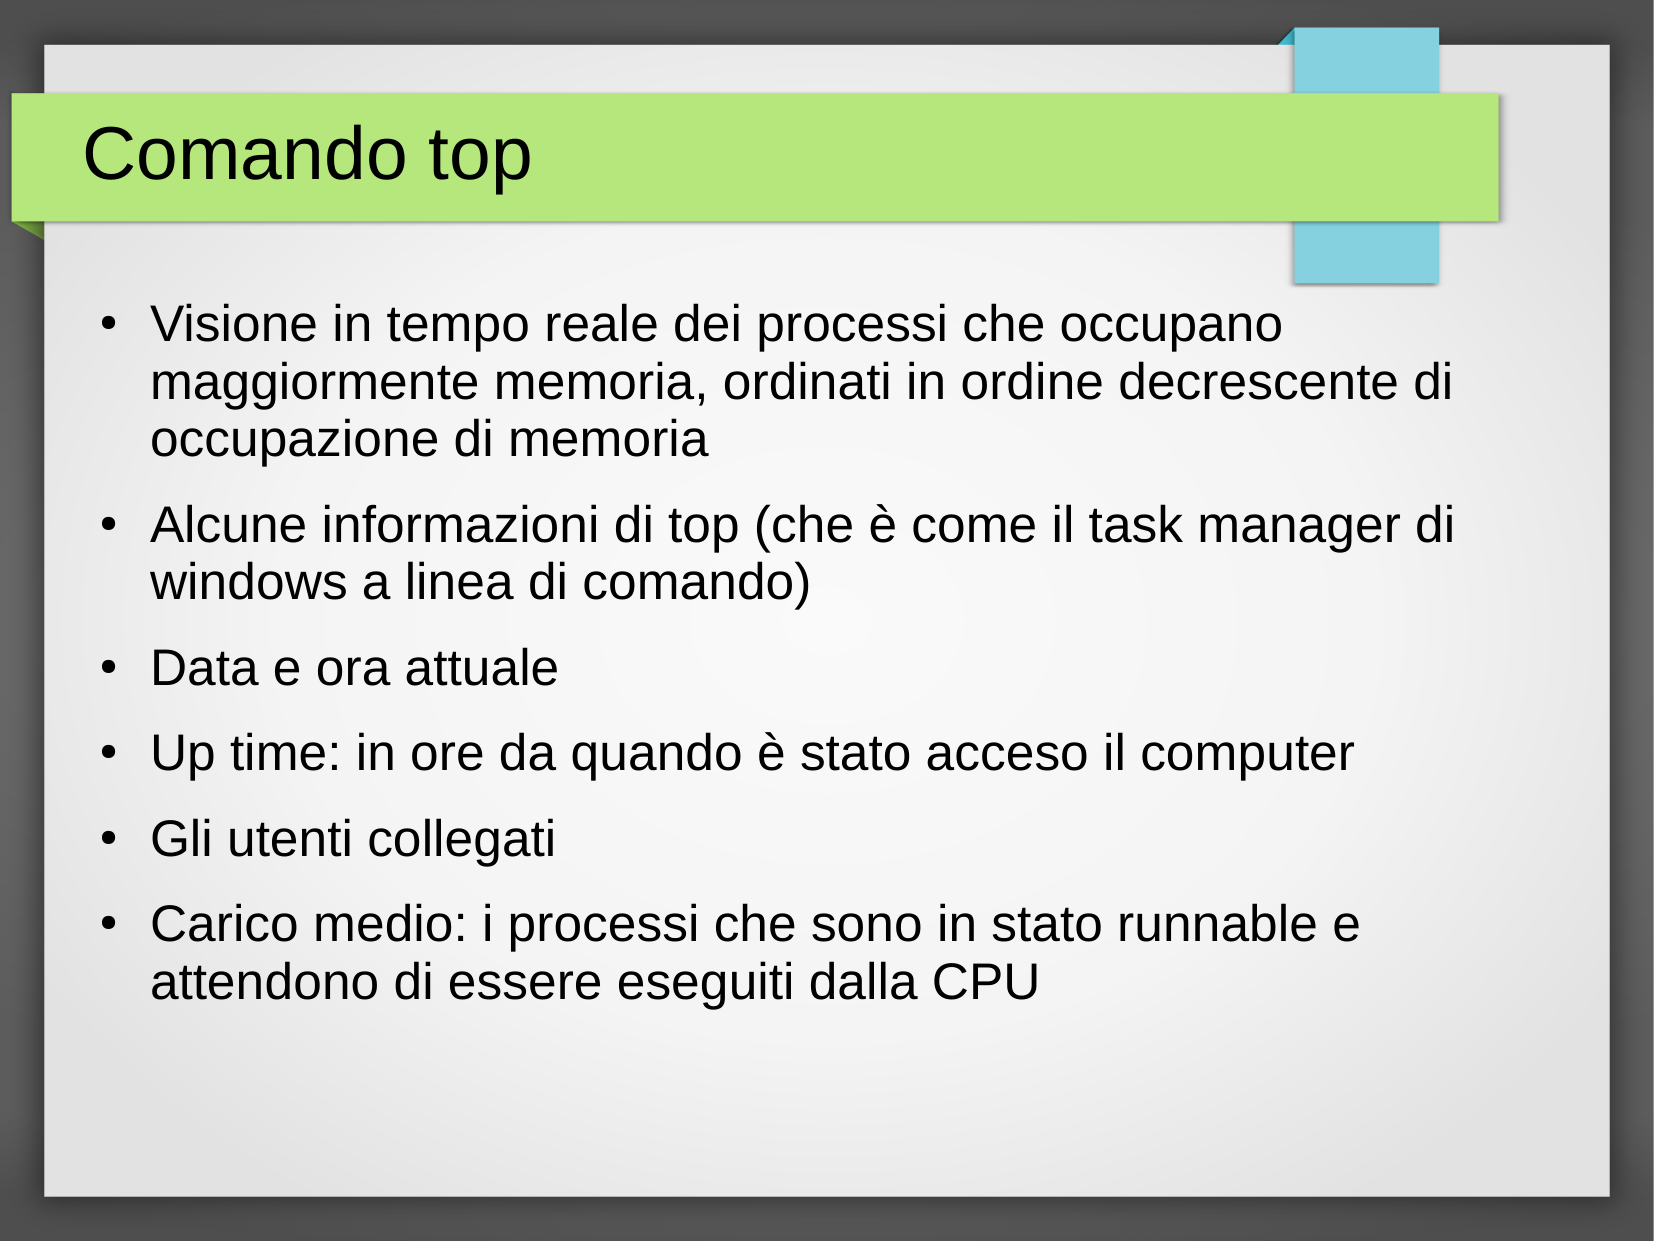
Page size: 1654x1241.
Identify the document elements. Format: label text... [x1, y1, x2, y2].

list Visione in tempo reale dei processi che occupano maggiormente memoria, ordinati in ordine decrescente di occupazione di memoria Alcune informazioni di top (che è come il task manager di windows a linea di comando) Data e ora attuale Up time: in ore da quando è stato acceso il computer Gli utenti collegati Carico medio: i processi che sono in stato runnable e attendono di essere eseguiti dalla CPU [82, 295, 1571, 1015]
picture [0, 0, 1654, 1241]
title Comando top [82, 94, 1264, 213]
